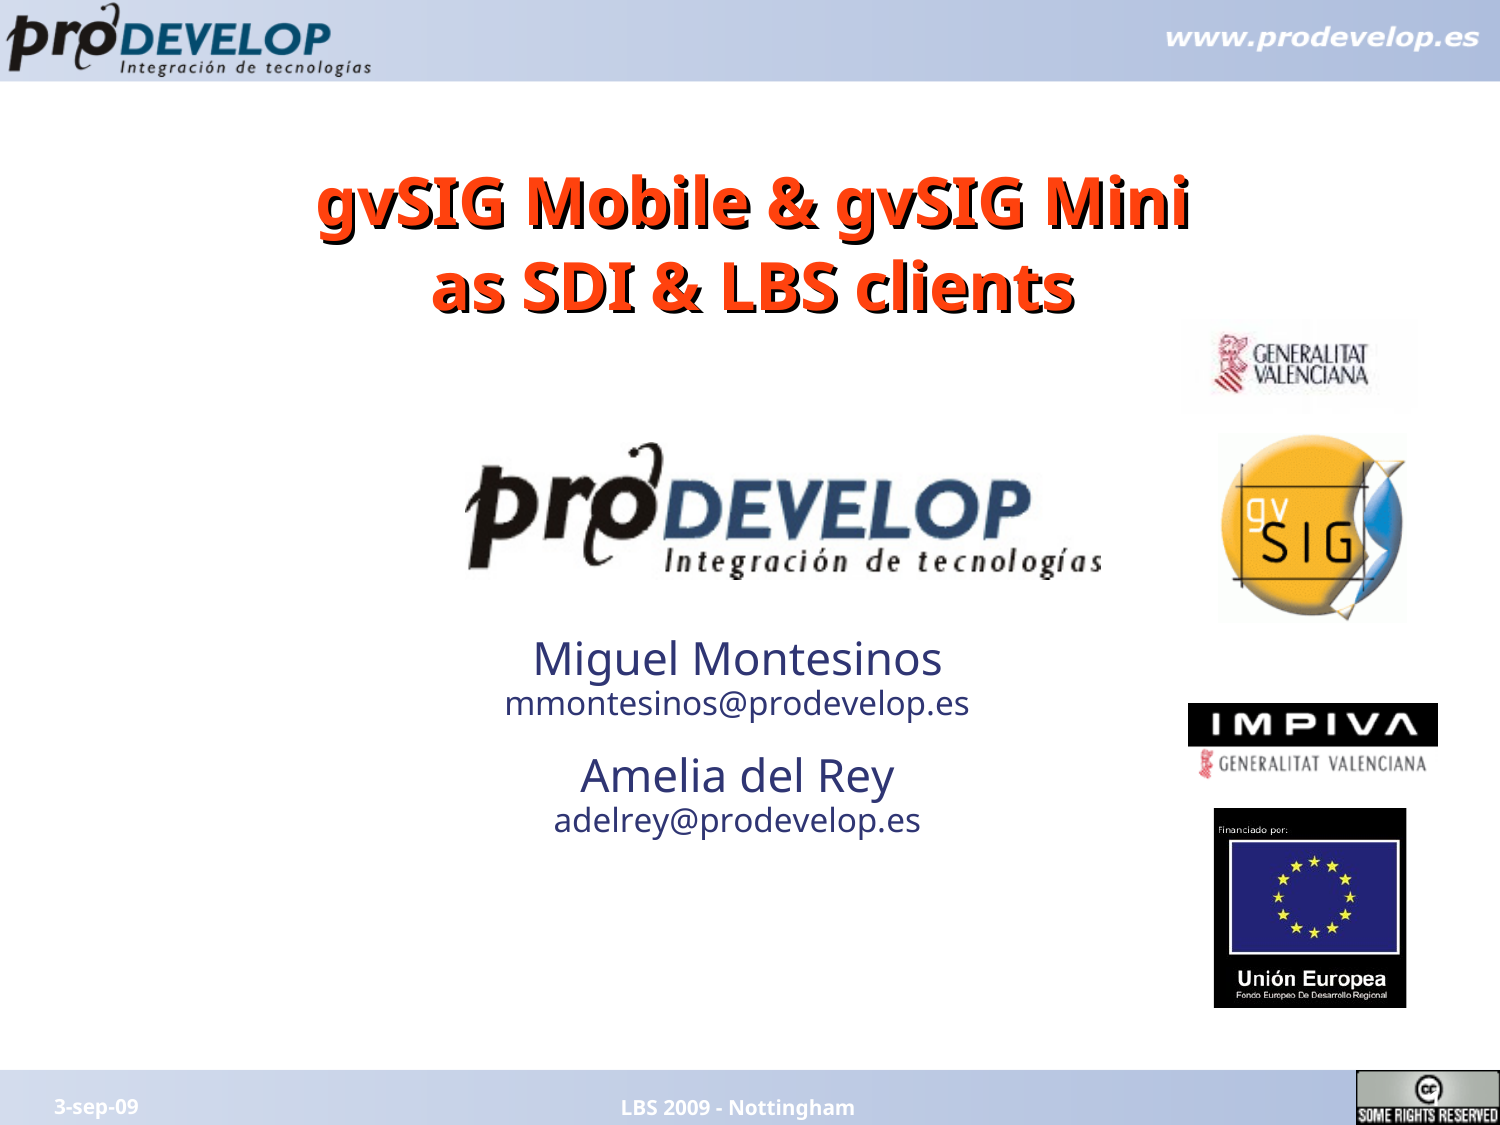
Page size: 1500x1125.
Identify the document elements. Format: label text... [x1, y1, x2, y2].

text_box 1 [1370, 1079, 1500, 1120]
text_box [1160, 679, 1465, 786]
text_box 3-sep-09 [16, 1079, 177, 1120]
picture [0, 0, 1500, 1125]
text_box Miguel Montesinos mmontesinos@prodevelop.es [81, 632, 1394, 749]
title gvSIG Mobile & gvSIG Mini as SDI & LBS clients [59, 122, 1447, 364]
text_box Amelia del Rey adelrey@prodevelop.es [81, 749, 1394, 879]
text_box LBS 2009 - Nottingham [472, 1087, 1004, 1120]
